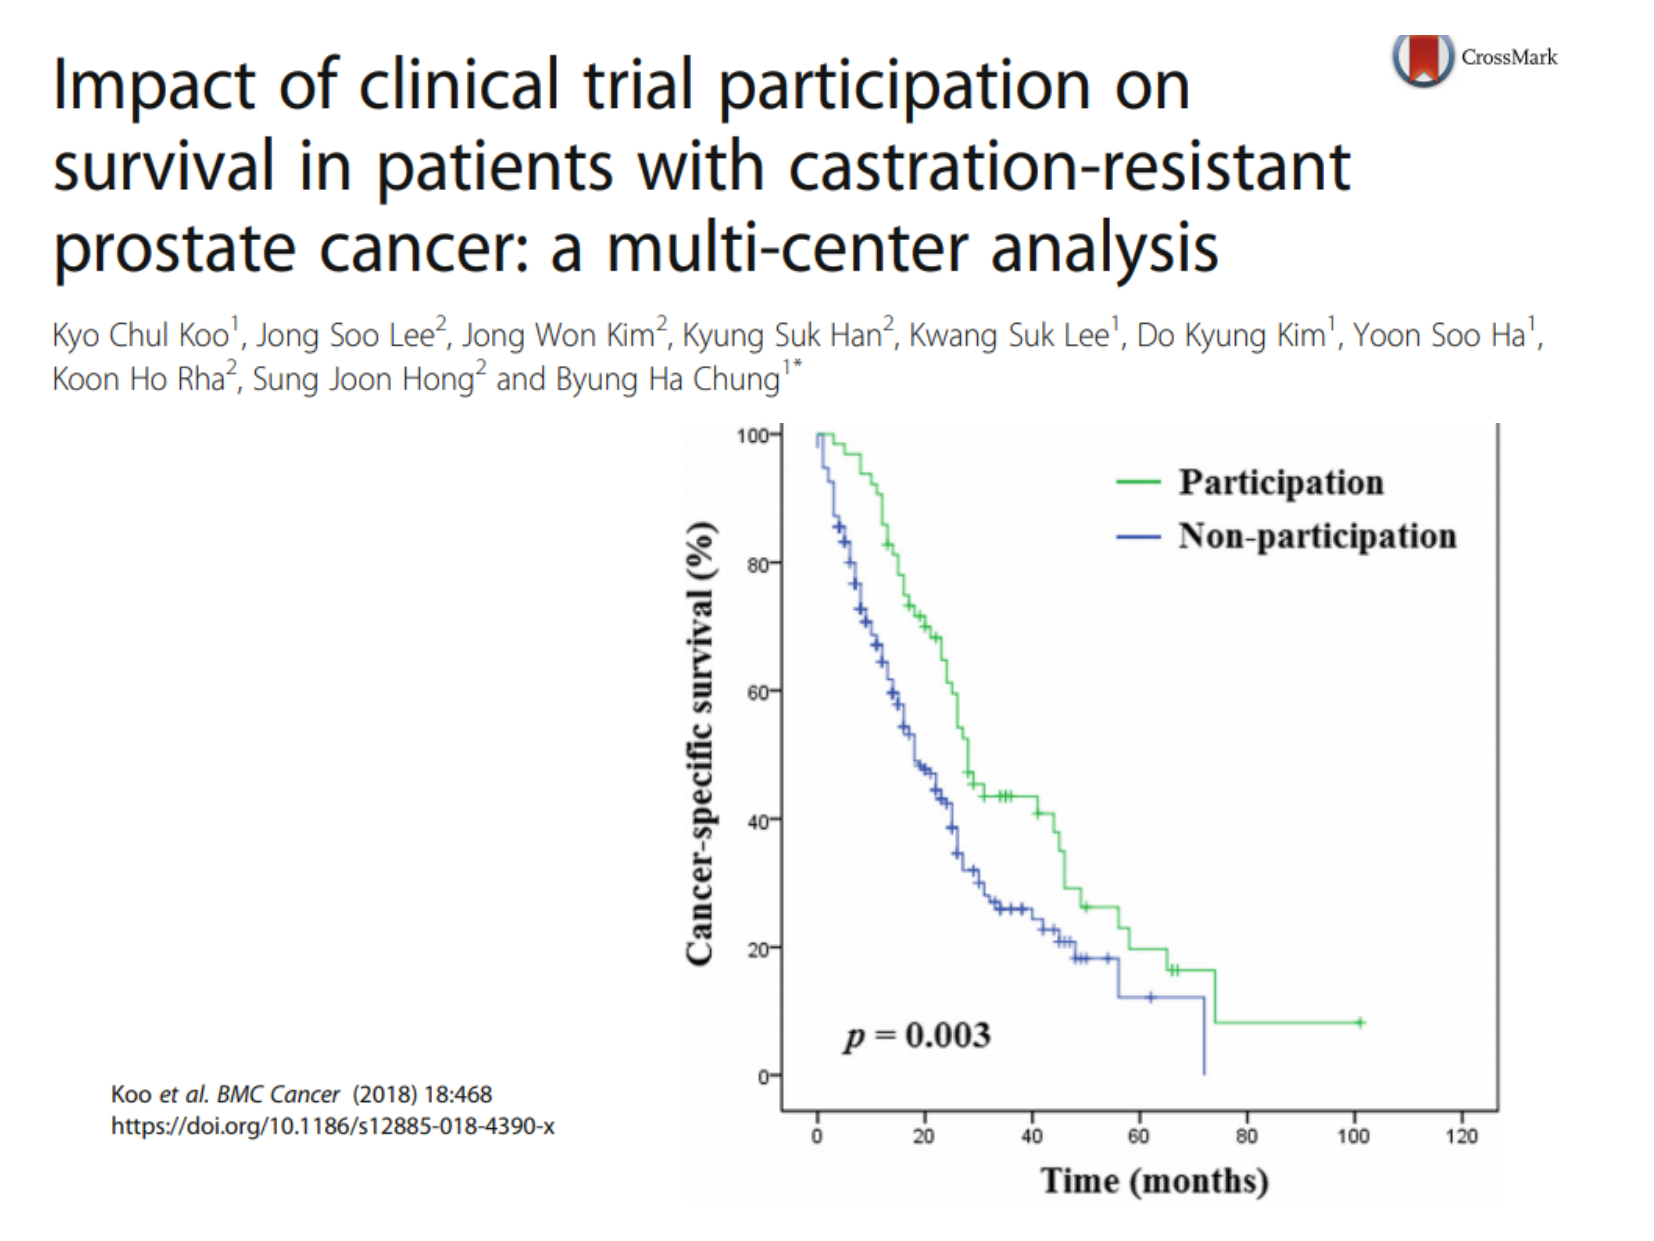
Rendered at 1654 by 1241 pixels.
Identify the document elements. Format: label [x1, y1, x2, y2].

picture [94, 1068, 626, 1158]
picture [44, 35, 1571, 1213]
